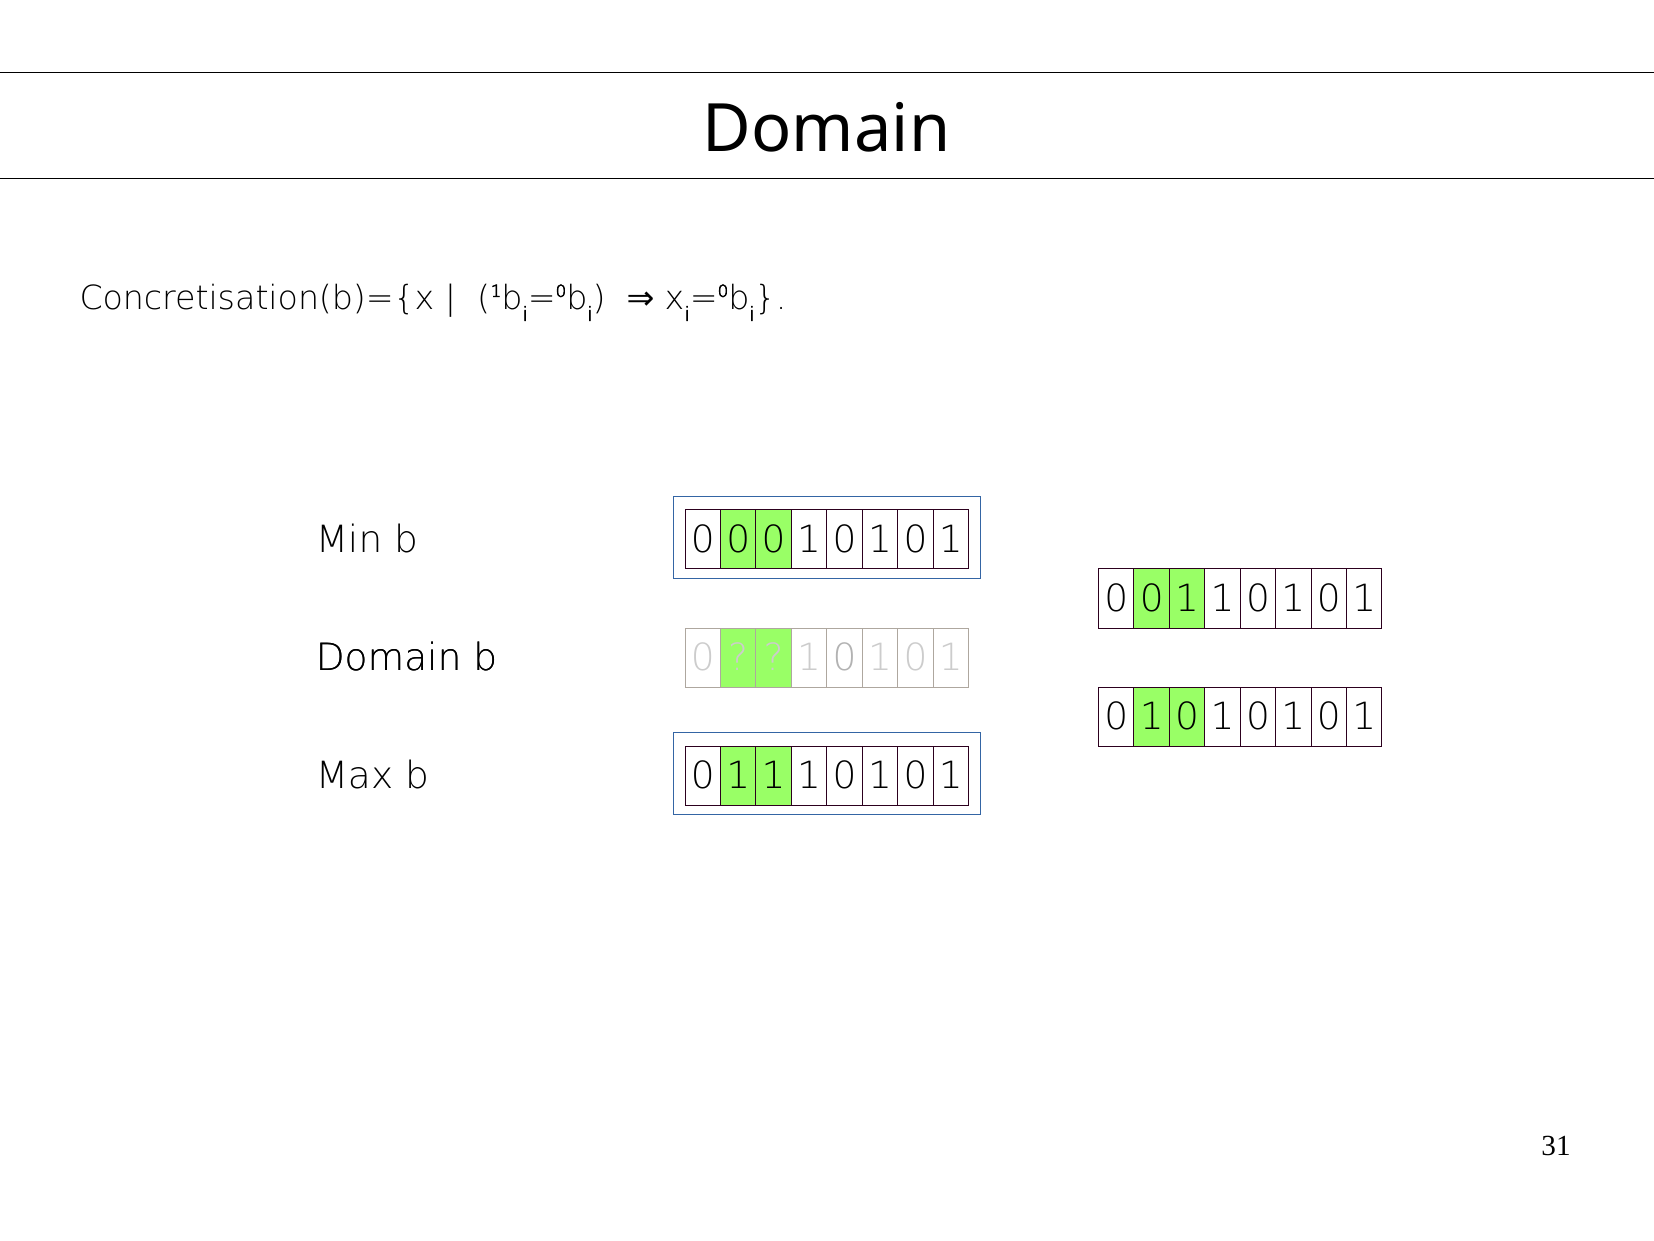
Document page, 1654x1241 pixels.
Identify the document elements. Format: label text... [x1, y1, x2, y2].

text_box 0 [827, 746, 862, 806]
text_box 0 [1241, 687, 1275, 747]
text_box Domain [0, 72, 1654, 166]
text_box 0 [1311, 568, 1347, 629]
text_box 0 [827, 628, 862, 688]
text_box 1 [862, 628, 897, 688]
text_box 1 [933, 628, 969, 688]
text_box 1 [755, 746, 792, 806]
text_box 1 [1133, 687, 1169, 747]
text_box 0 [826, 509, 863, 569]
text_box 1 [791, 628, 827, 688]
text_box 1 [1276, 568, 1311, 629]
text_box 0 [720, 509, 755, 569]
text_box 0 [897, 509, 934, 569]
text_box Domain b [301, 628, 513, 688]
text_box 1 [933, 746, 969, 806]
text_box 1 [1169, 568, 1205, 629]
text_box ? [755, 628, 791, 688]
text_box 0 [755, 509, 792, 569]
text_box 0 [1098, 687, 1133, 747]
text_box 0 [1169, 687, 1205, 747]
text_box 1 [1205, 568, 1240, 629]
text_box 1 [1275, 687, 1312, 747]
text_box 0 [897, 628, 933, 688]
text_box 0 [1240, 568, 1276, 629]
text_box 1 [1346, 687, 1382, 747]
text_box 0 [685, 628, 721, 688]
text_box Max b [301, 746, 444, 806]
text_box Concretisation(b)={x | (1bi=0bi) ⇒ xi=0bi}. [64, 271, 1595, 341]
text_box 1 [792, 746, 827, 806]
text_box 1 [934, 509, 969, 569]
text_box 0 [685, 746, 720, 806]
text_box Min b [301, 510, 433, 569]
text_box 0 [1312, 687, 1346, 747]
text_box 0 [685, 509, 720, 569]
text_box 1 [862, 746, 898, 806]
text_box 0 [898, 746, 933, 806]
text_box 1 [792, 509, 826, 569]
text_box 1 [1347, 568, 1382, 629]
text_box 0 [1098, 568, 1133, 629]
text_box 0 [1133, 568, 1169, 629]
text_box 1 [863, 509, 897, 569]
text_box 1 [1205, 687, 1241, 747]
text_box ? [721, 628, 755, 688]
text_box 1 [720, 746, 755, 806]
